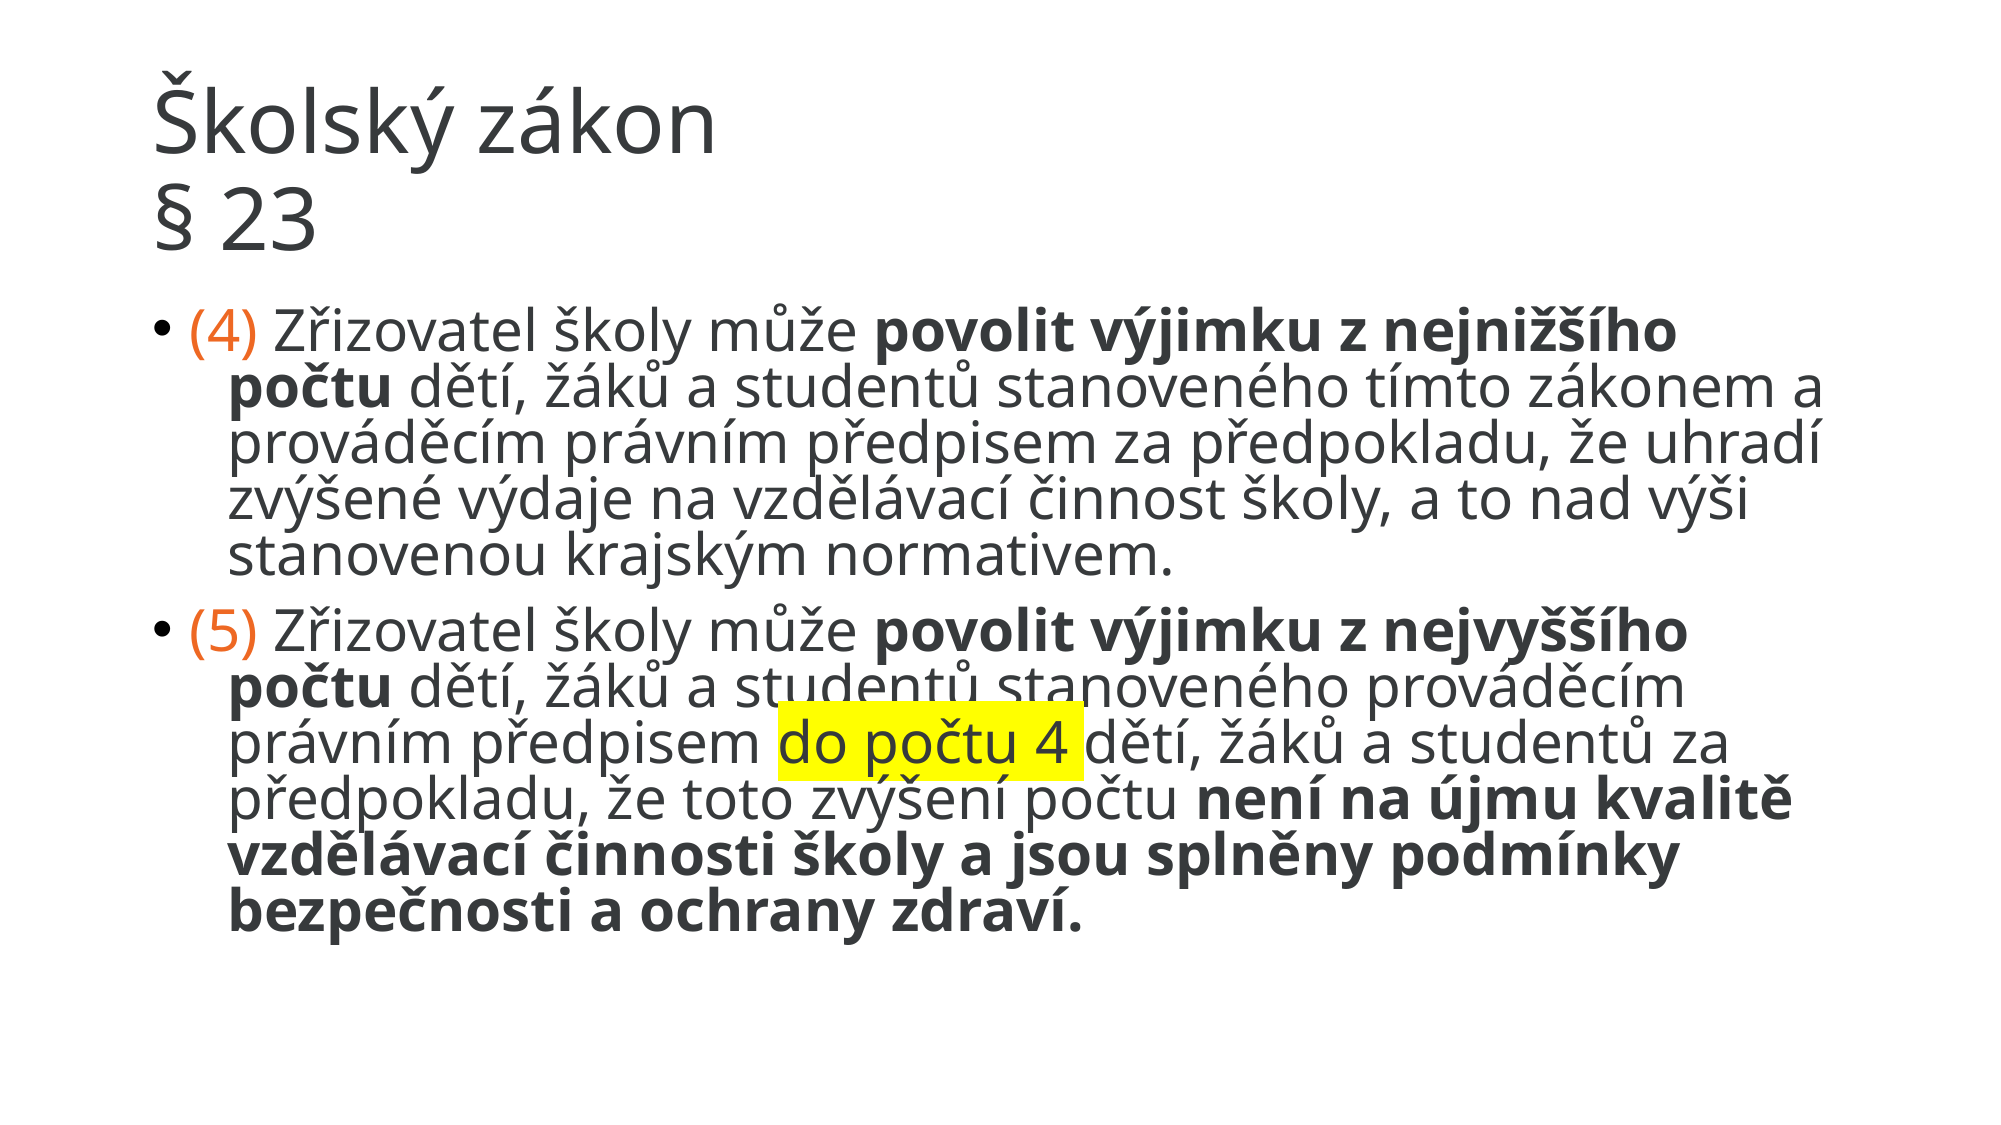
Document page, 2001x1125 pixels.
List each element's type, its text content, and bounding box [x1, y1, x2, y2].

list (4) Zřizovatel školy může povolit výjimku z nejnižšího počtu dětí, žáků a studentů stanoveného tímto zákonem a prováděcím právním předpisem za předpokladu, že uhradí zvýšené výdaje na vzdělávací činnost školy, a to nad výši stanovenou krajským normativem. (5) Zřizovatel školy může povolit výjimku z nejvyššího počtu dětí, žáků a studentů stanoveného prováděcím právním předpisem do počtu 4 dětí, žáků a studentů za předpokladu, že toto zvýšení počtu není na újmu kvalitě vzdělávací činnosti školy a jsou splněny podmínky bezpečnosti a ochrany zdraví. [137, 299, 1863, 1014]
title Školský zákon § 23 [137, 59, 1863, 278]
